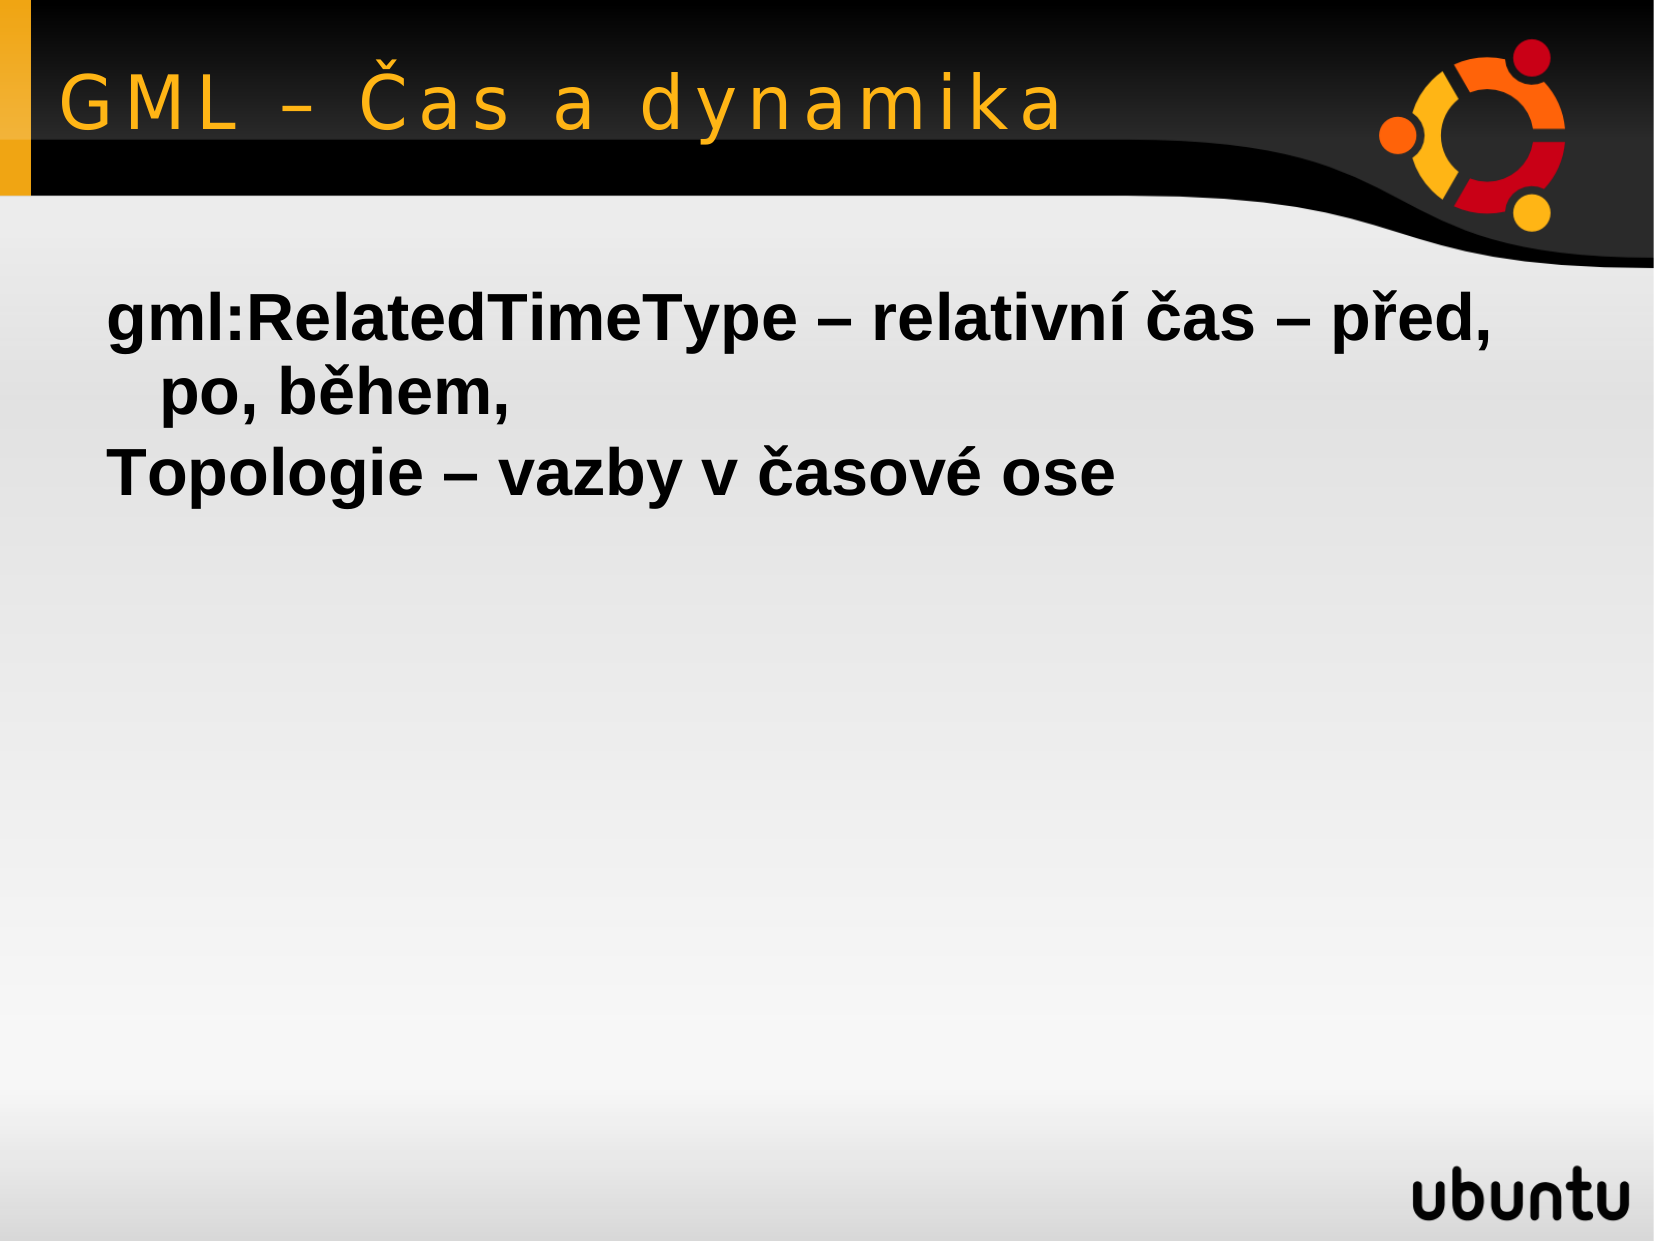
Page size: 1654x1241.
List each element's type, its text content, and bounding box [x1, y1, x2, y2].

picture [0, 0, 1654, 1241]
list gml:RelatedTimeType – relativní čas – před, po, během, Topologie – vazby v časové ose [88, 279, 1577, 1099]
title GML – Čas a dynamika [59, 29, 1270, 178]
